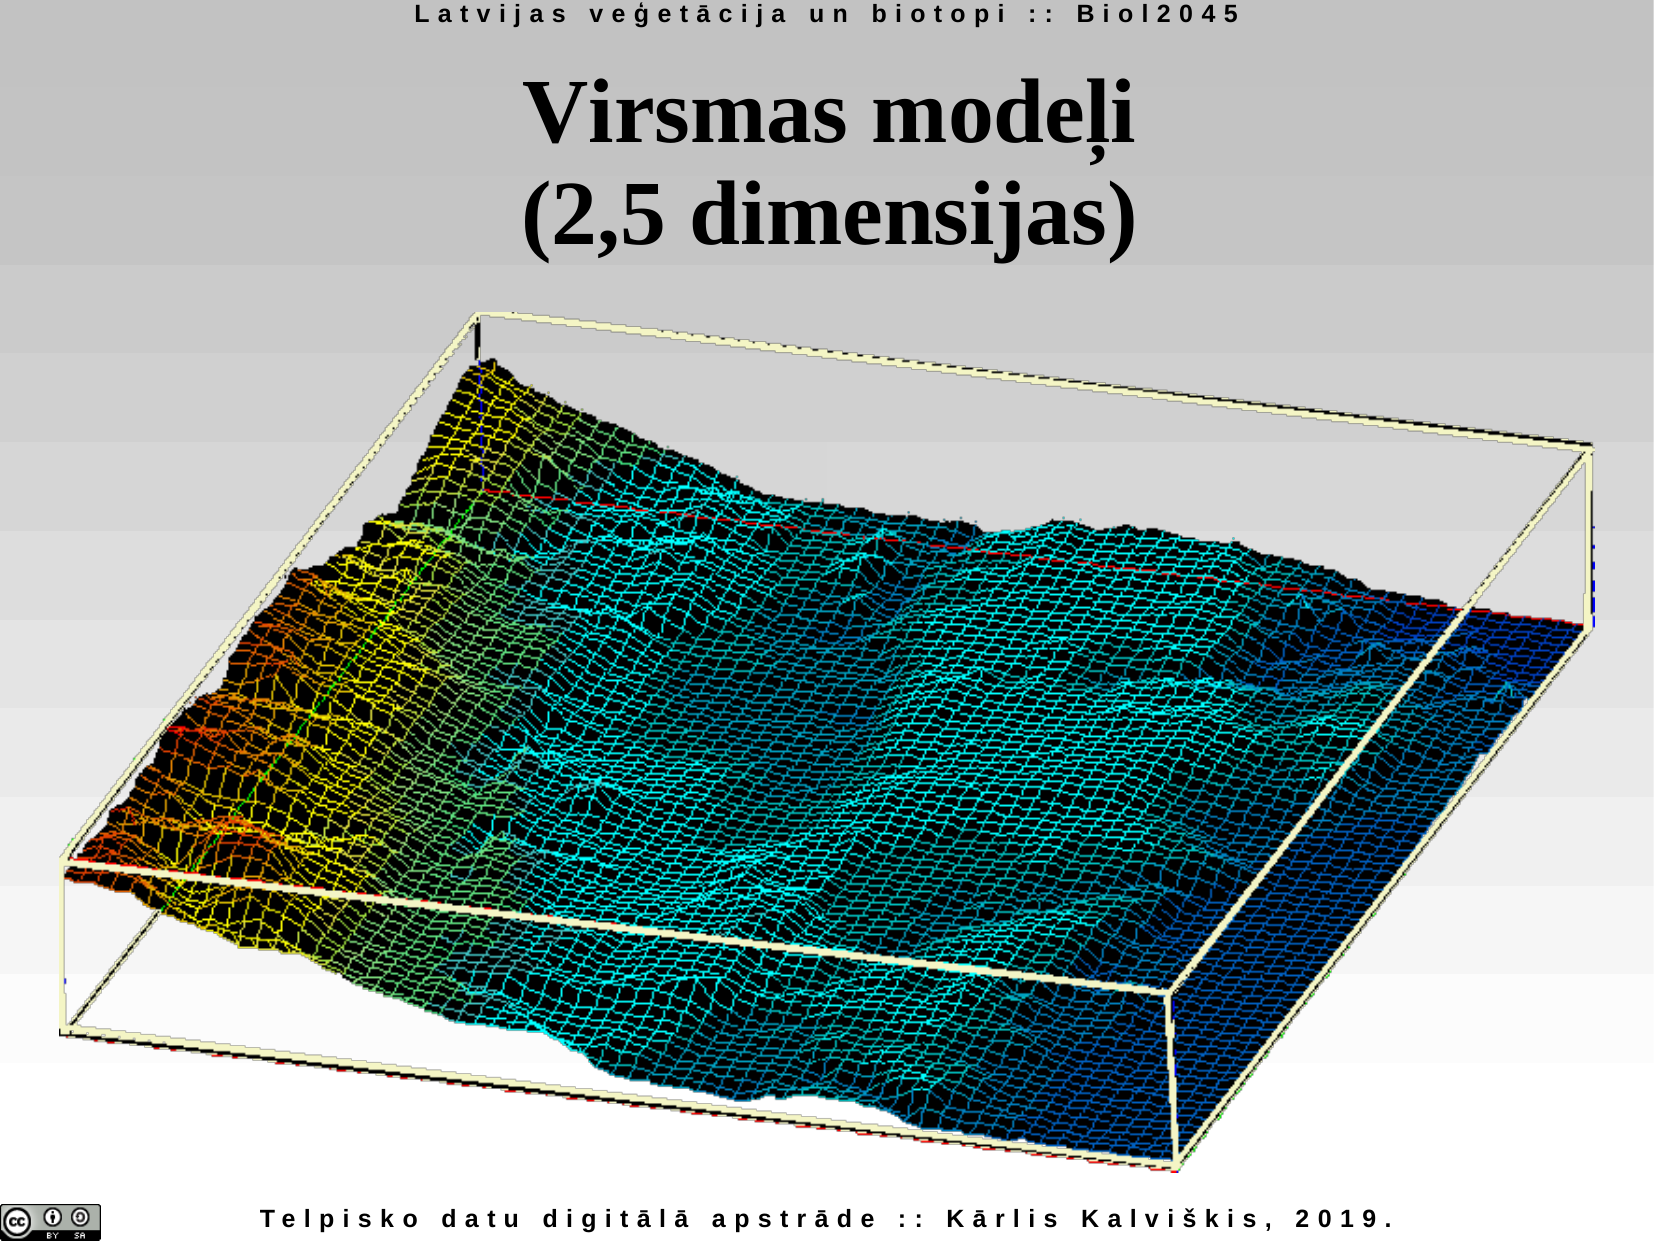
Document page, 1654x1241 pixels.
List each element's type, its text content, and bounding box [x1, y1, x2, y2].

title Virsmas modeļi (2,5 dimensijas) [34, 61, 1626, 296]
picture [0, 0, 1654, 1241]
